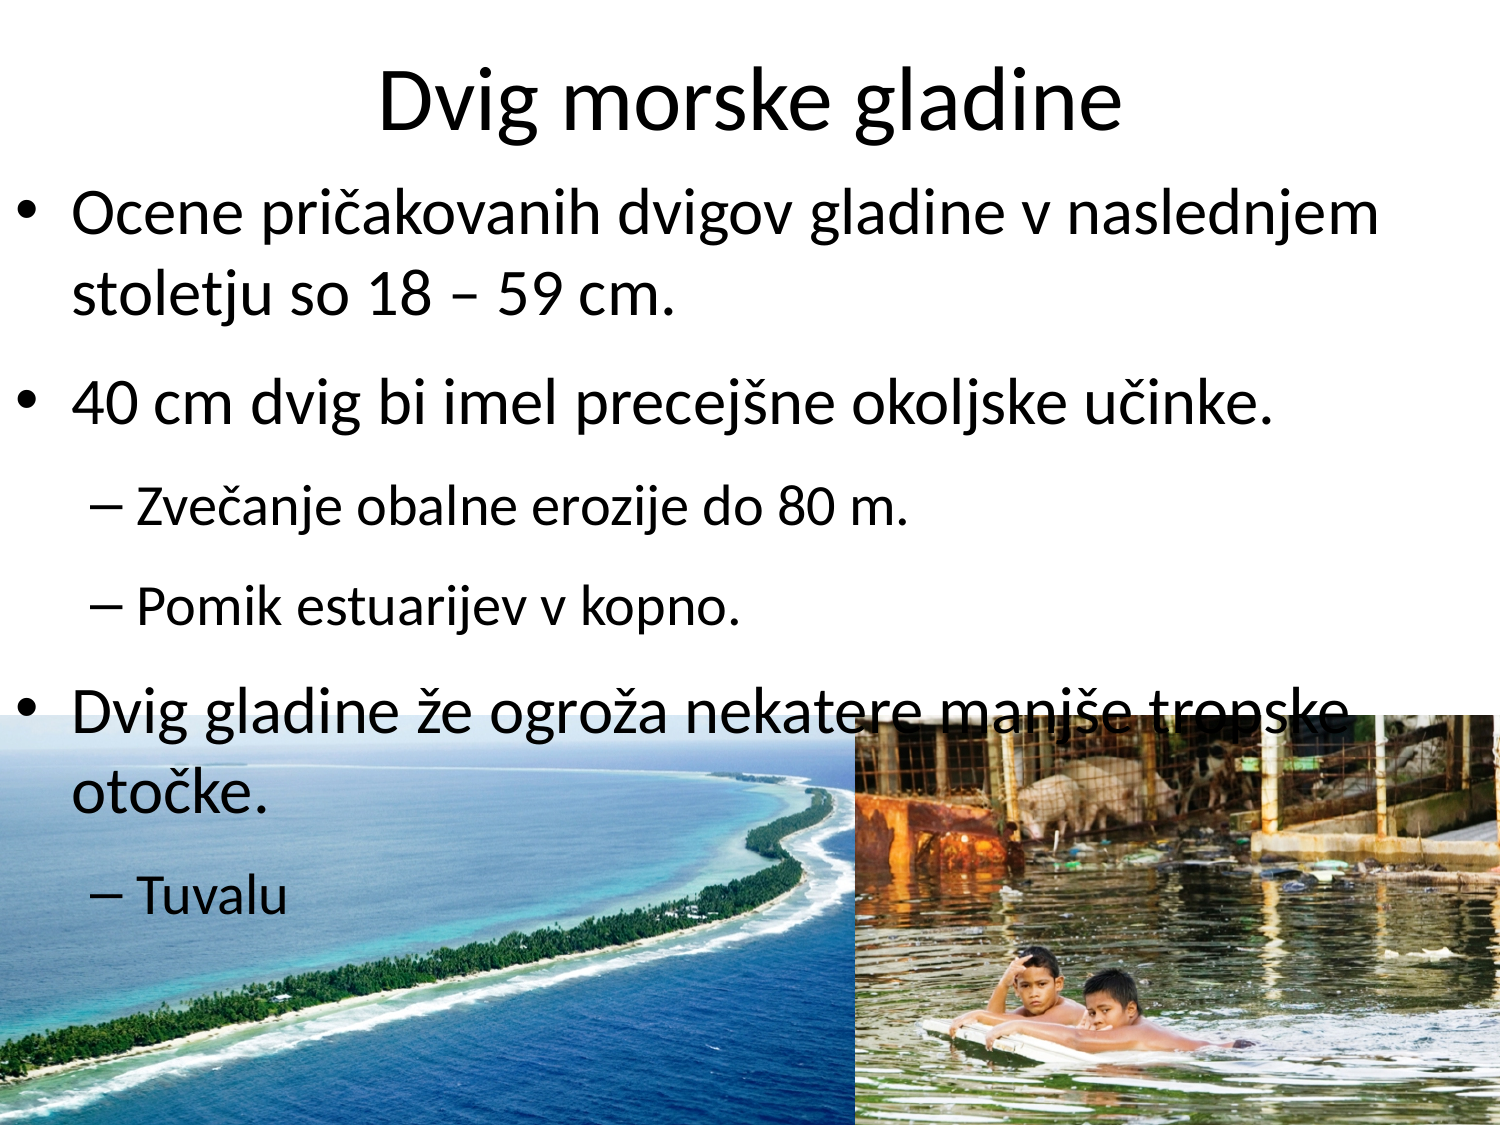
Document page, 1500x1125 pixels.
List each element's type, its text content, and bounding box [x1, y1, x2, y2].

list Ocene pričakovanih dvigov gladine v naslednjem stoletju so 18 – 59 cm. 40 cm dvig bi imel precejšne okoljske učinke. Zvečanje obalne erozije do 80 m. Pomik estuarijev v kopno. Dvig gladine že ogroža nekatere manjše tropske otočke. Tuvalu [0, 160, 1500, 1125]
title Dvig morske gladine [76, 0, 1427, 160]
